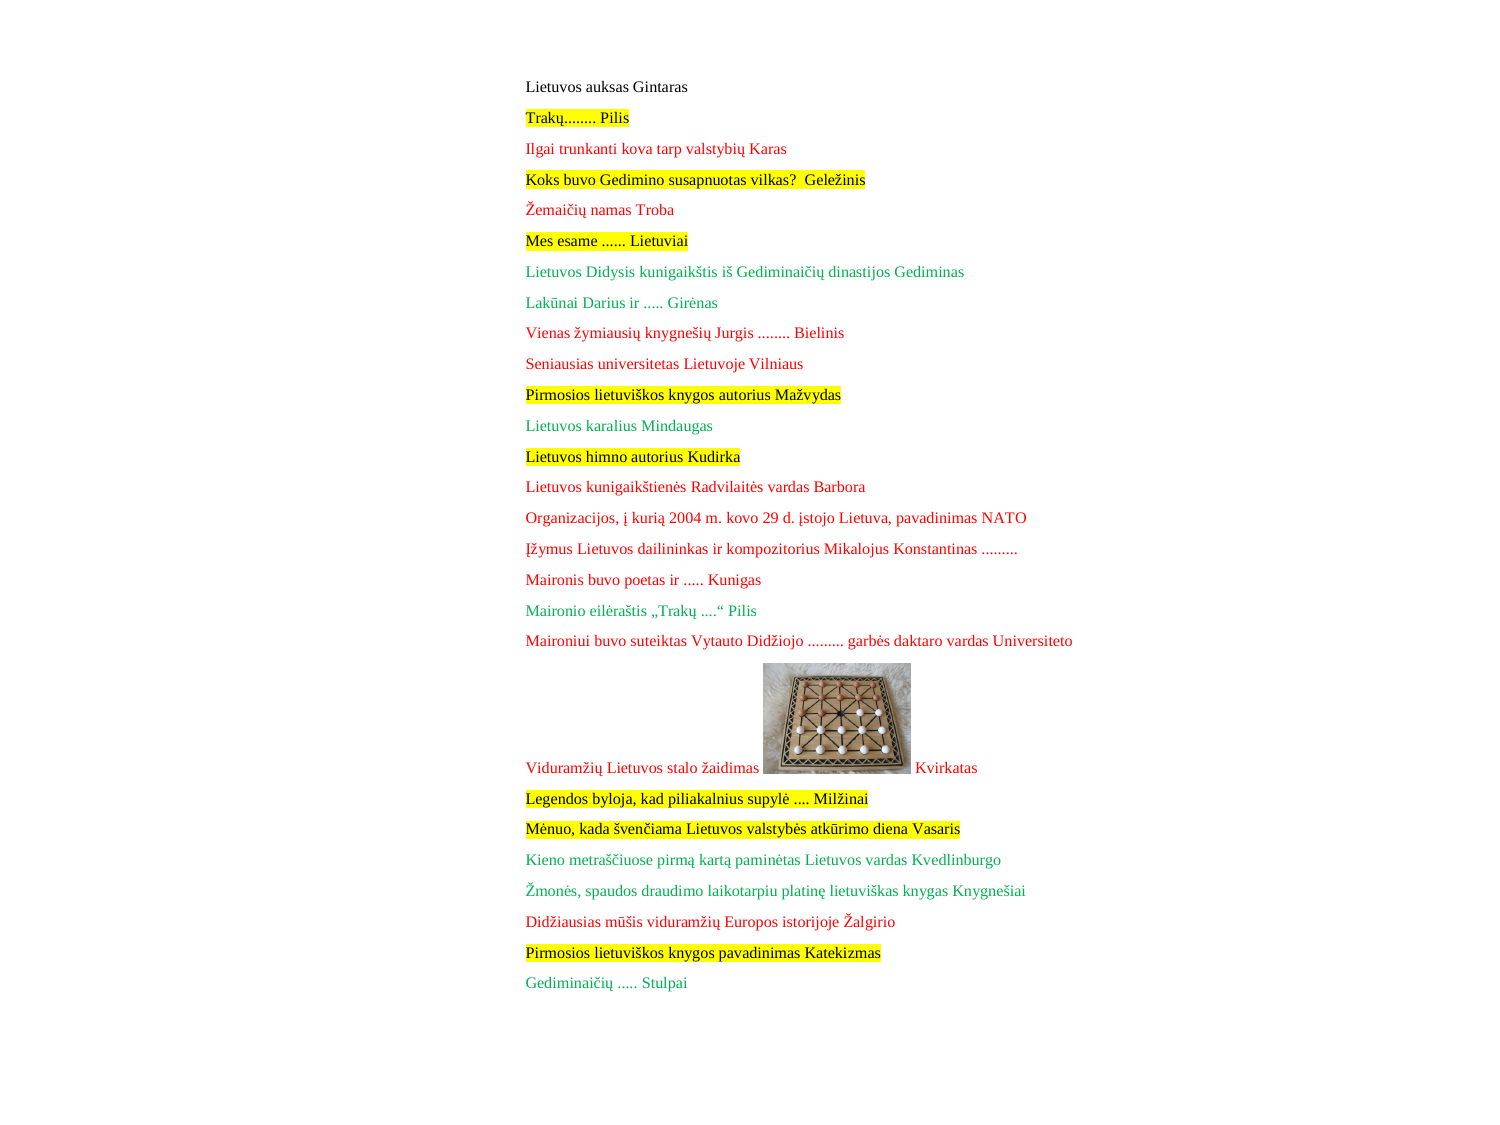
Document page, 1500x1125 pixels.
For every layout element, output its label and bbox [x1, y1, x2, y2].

picture [525, 78, 1176, 1007]
